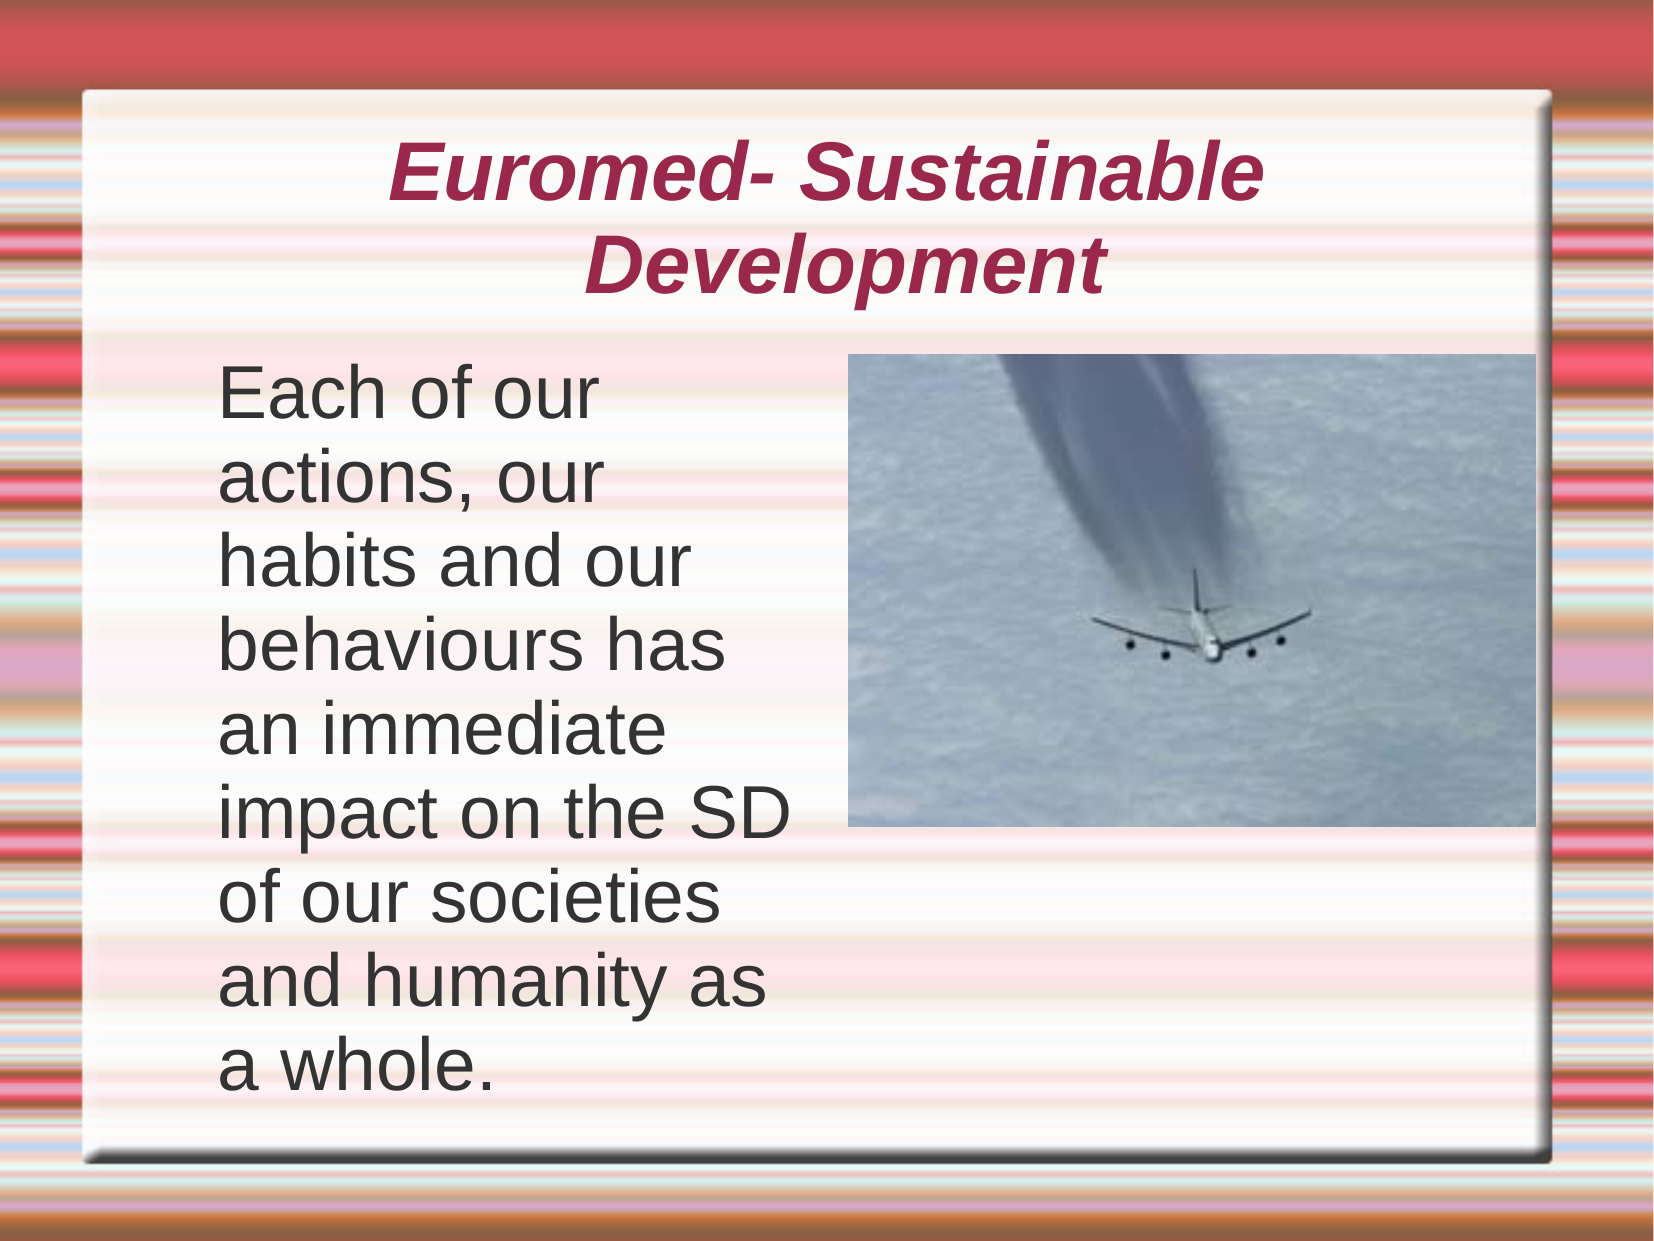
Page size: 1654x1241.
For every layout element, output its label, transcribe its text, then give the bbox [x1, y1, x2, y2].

title Euromed- Sustainable Development [121, 114, 1534, 322]
list Each of our actions, our habits and our behaviours has an immediate impact on the SD of our societies and humanity as a whole. [134, 350, 809, 1133]
picture [0, 0, 1654, 1241]
